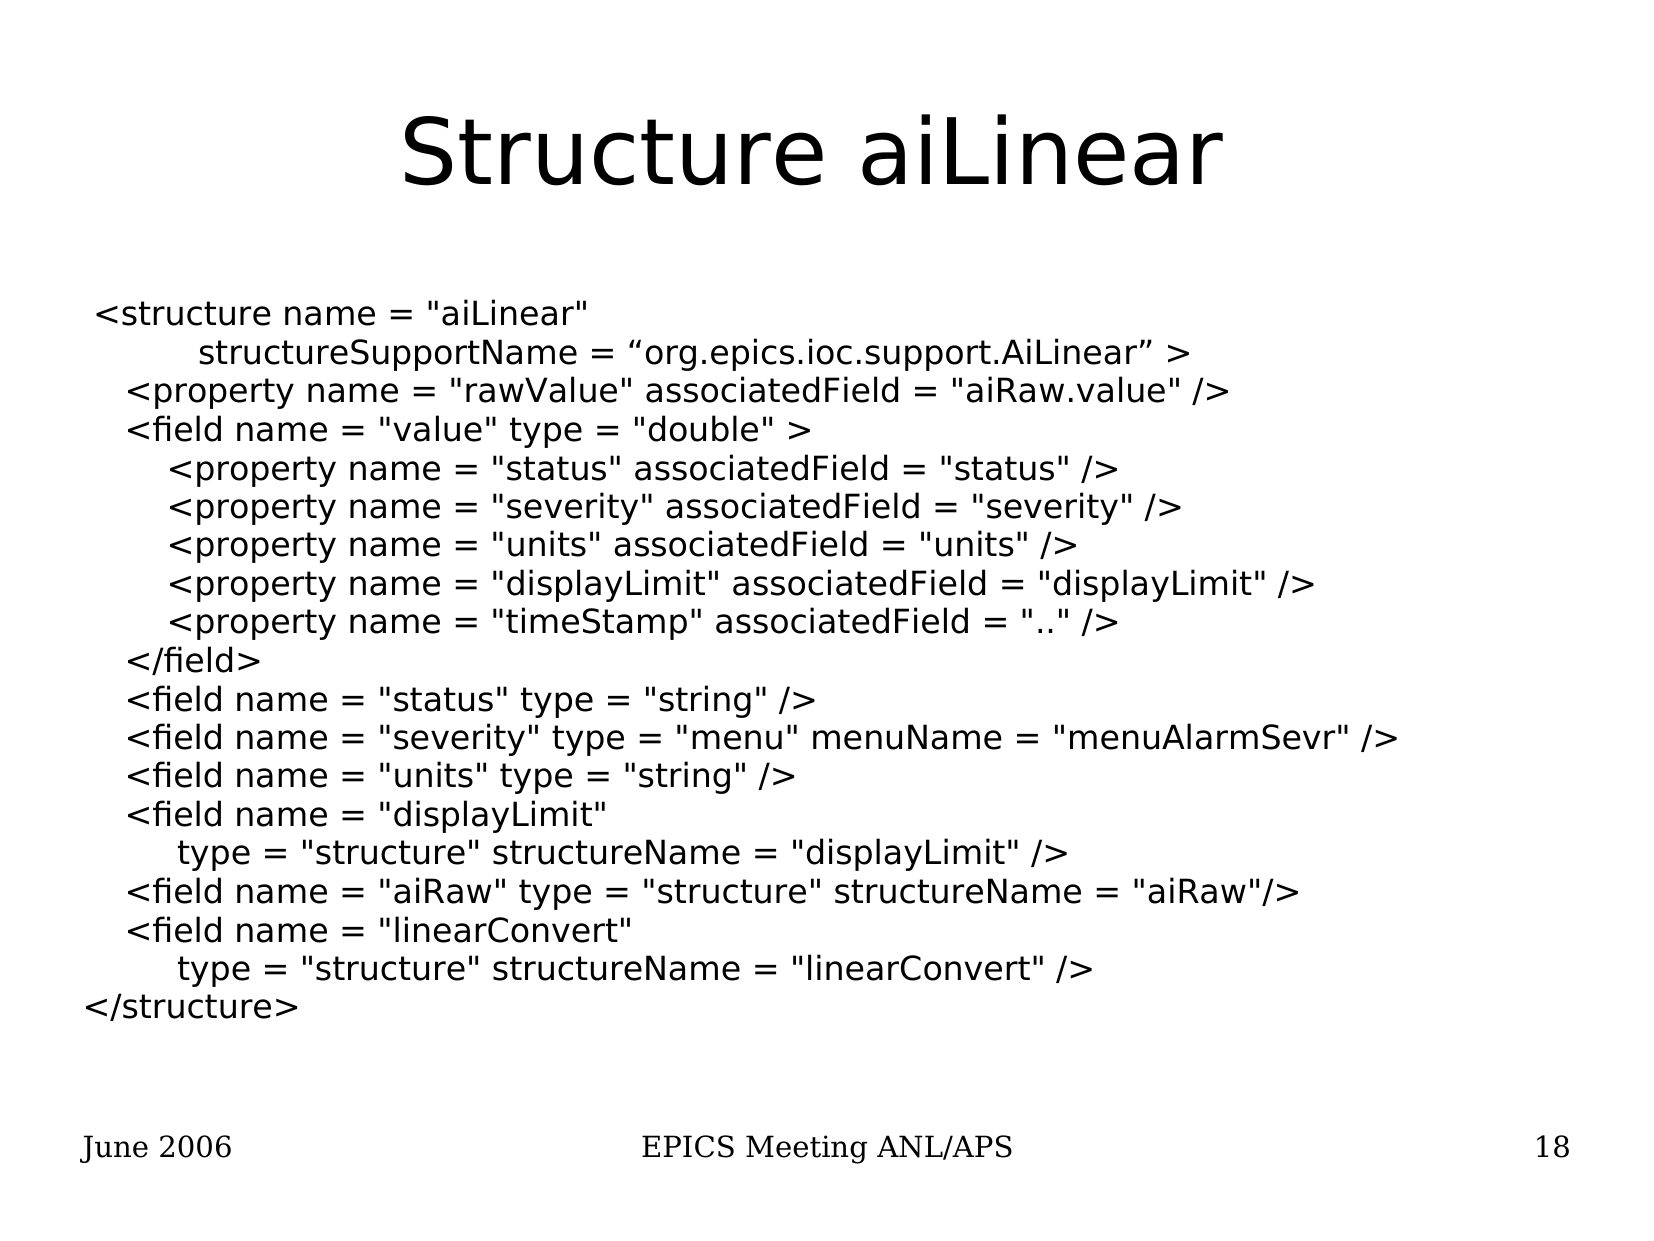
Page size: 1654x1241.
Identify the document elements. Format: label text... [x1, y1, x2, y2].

subtitle <structure name = "aiLinear" structureSupportName = “org.epics.ioc.support.AiLinear” > <property name = "rawValue" associatedField = "aiRaw.value" /> <field name = "value" type = "double" > <property name = "status" associatedField = "status" /> <property name = "severity" associatedField = "severity" /> <property name = "units" associatedField = "units" /> <property name = "displayLimit" associatedField = "displayLimit" /> <property name = "timeStamp" associatedField = ".." /> </field> <field name = "status" type = "string" /> <field name = "severity" type = "menu" menuName = "menuAlarmSevr" /> <field name = "units" type = "string" /> <field name = "displayLimit" type = "structure" structureName = "displayLimit" /> <field name = "aiRaw" type = "structure" structureName = "aiRaw"/> <field name = "linearConvert" type = "structure" structureName = "linearConvert" /> </structure> [82, 295, 1571, 1104]
title Structure aiLinear [82, 49, 1571, 257]
